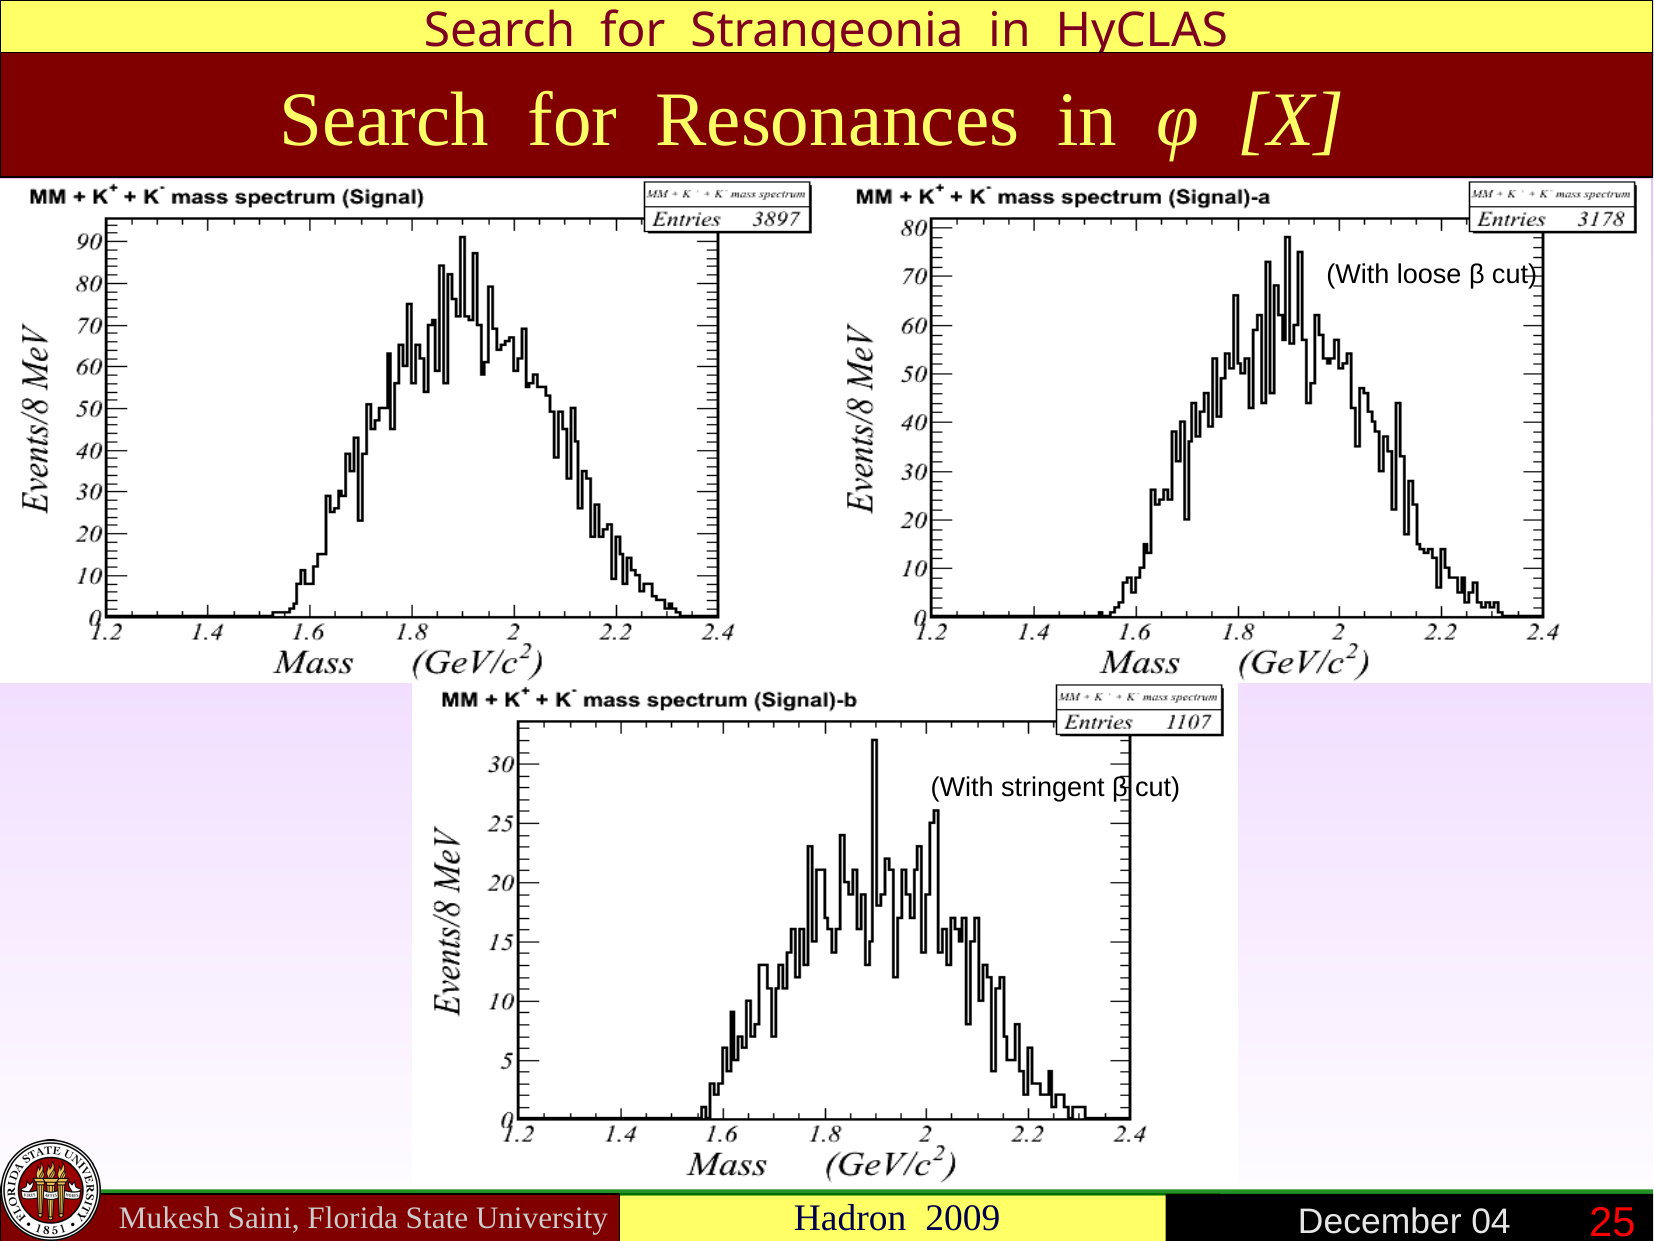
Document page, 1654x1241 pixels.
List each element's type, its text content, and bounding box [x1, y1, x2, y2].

picture [0, 179, 1651, 1186]
text_box Search for Resonances in φ [X] [264, 70, 1389, 179]
text_box (With stringent β cut) [915, 765, 1196, 811]
text_box (With loose β cut) [1311, 251, 1552, 297]
picture [0, 1139, 101, 1241]
